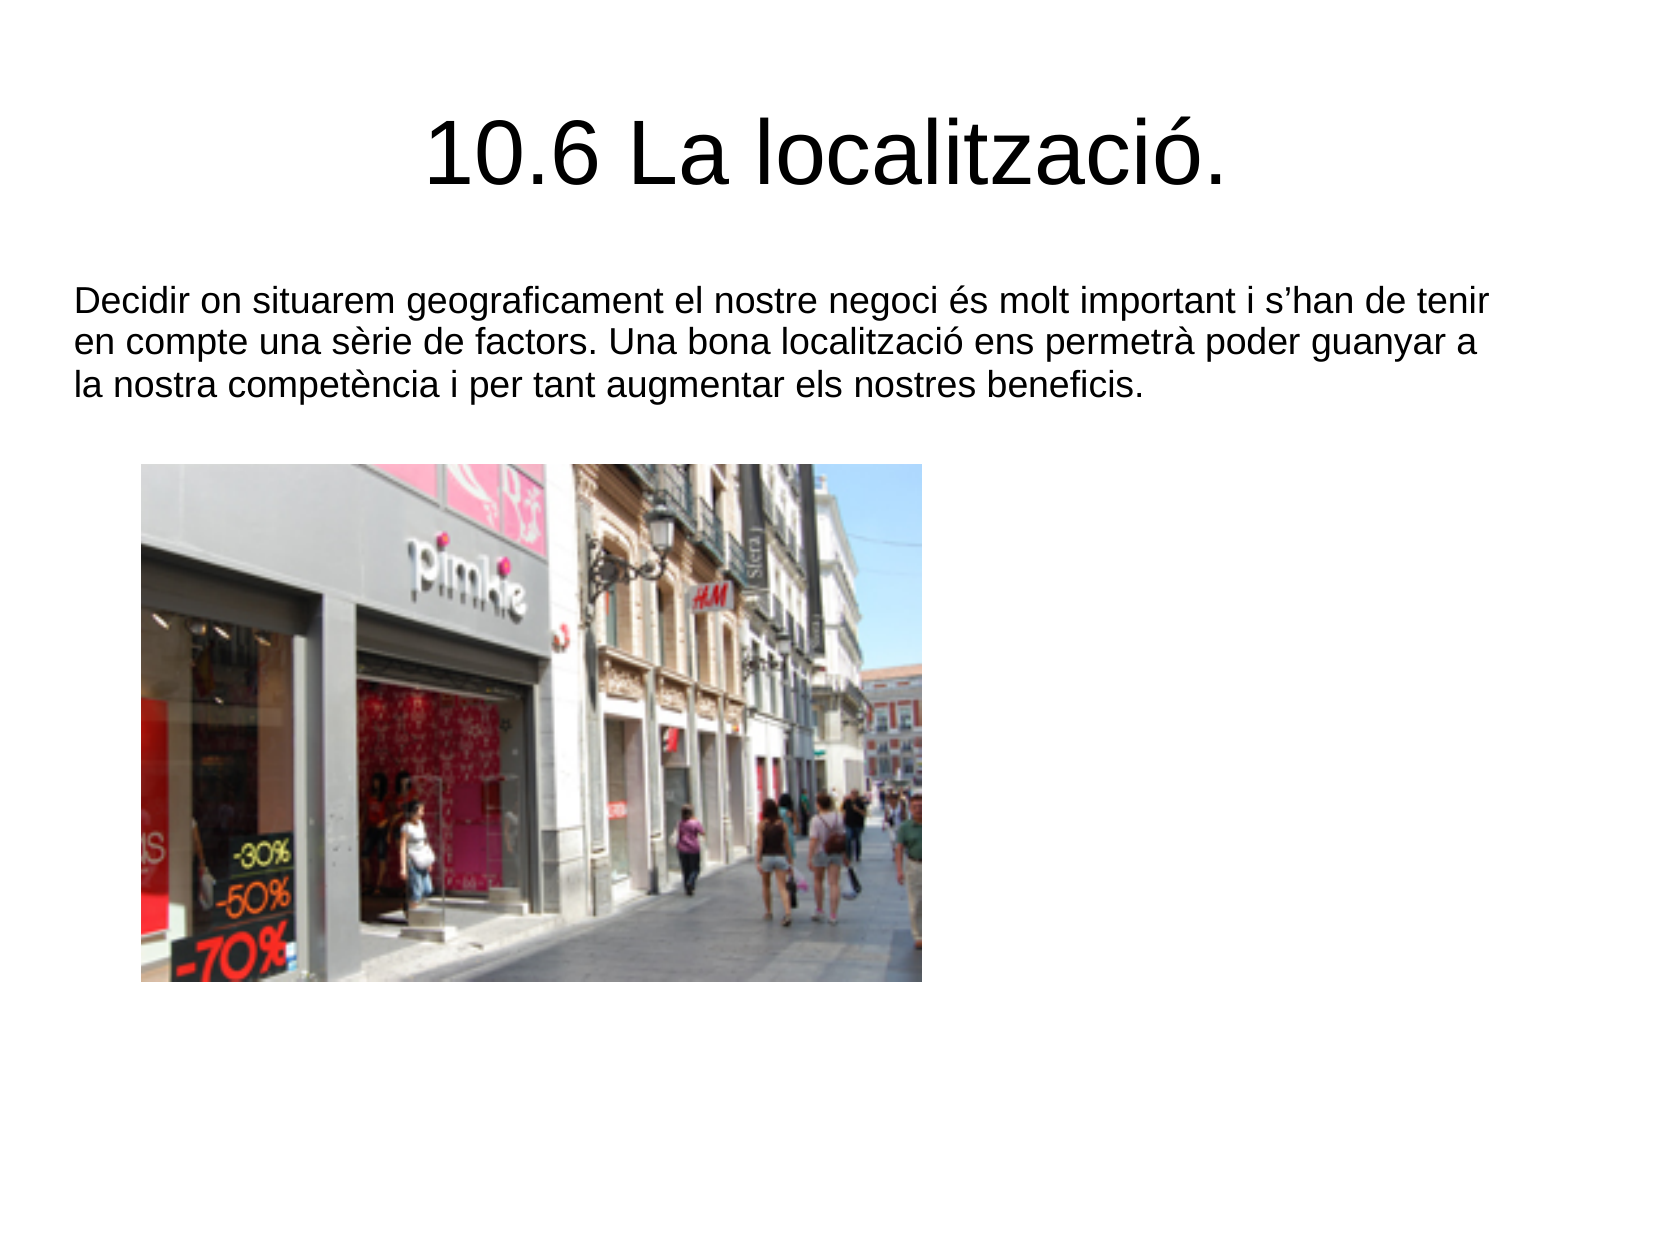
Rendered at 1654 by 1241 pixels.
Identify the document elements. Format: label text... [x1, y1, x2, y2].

text_box Decidir on situarem geograficament el nostre negoci és molt important i s’han de tenir en compte una sèrie de factors. Una bona localització ens permetrà poder guanyar a la nostra competència i per tant augmentar els nostres beneficis. [59, 271, 1512, 497]
title 10.6 La localització. [82, 49, 1571, 257]
picture [141, 464, 922, 983]
